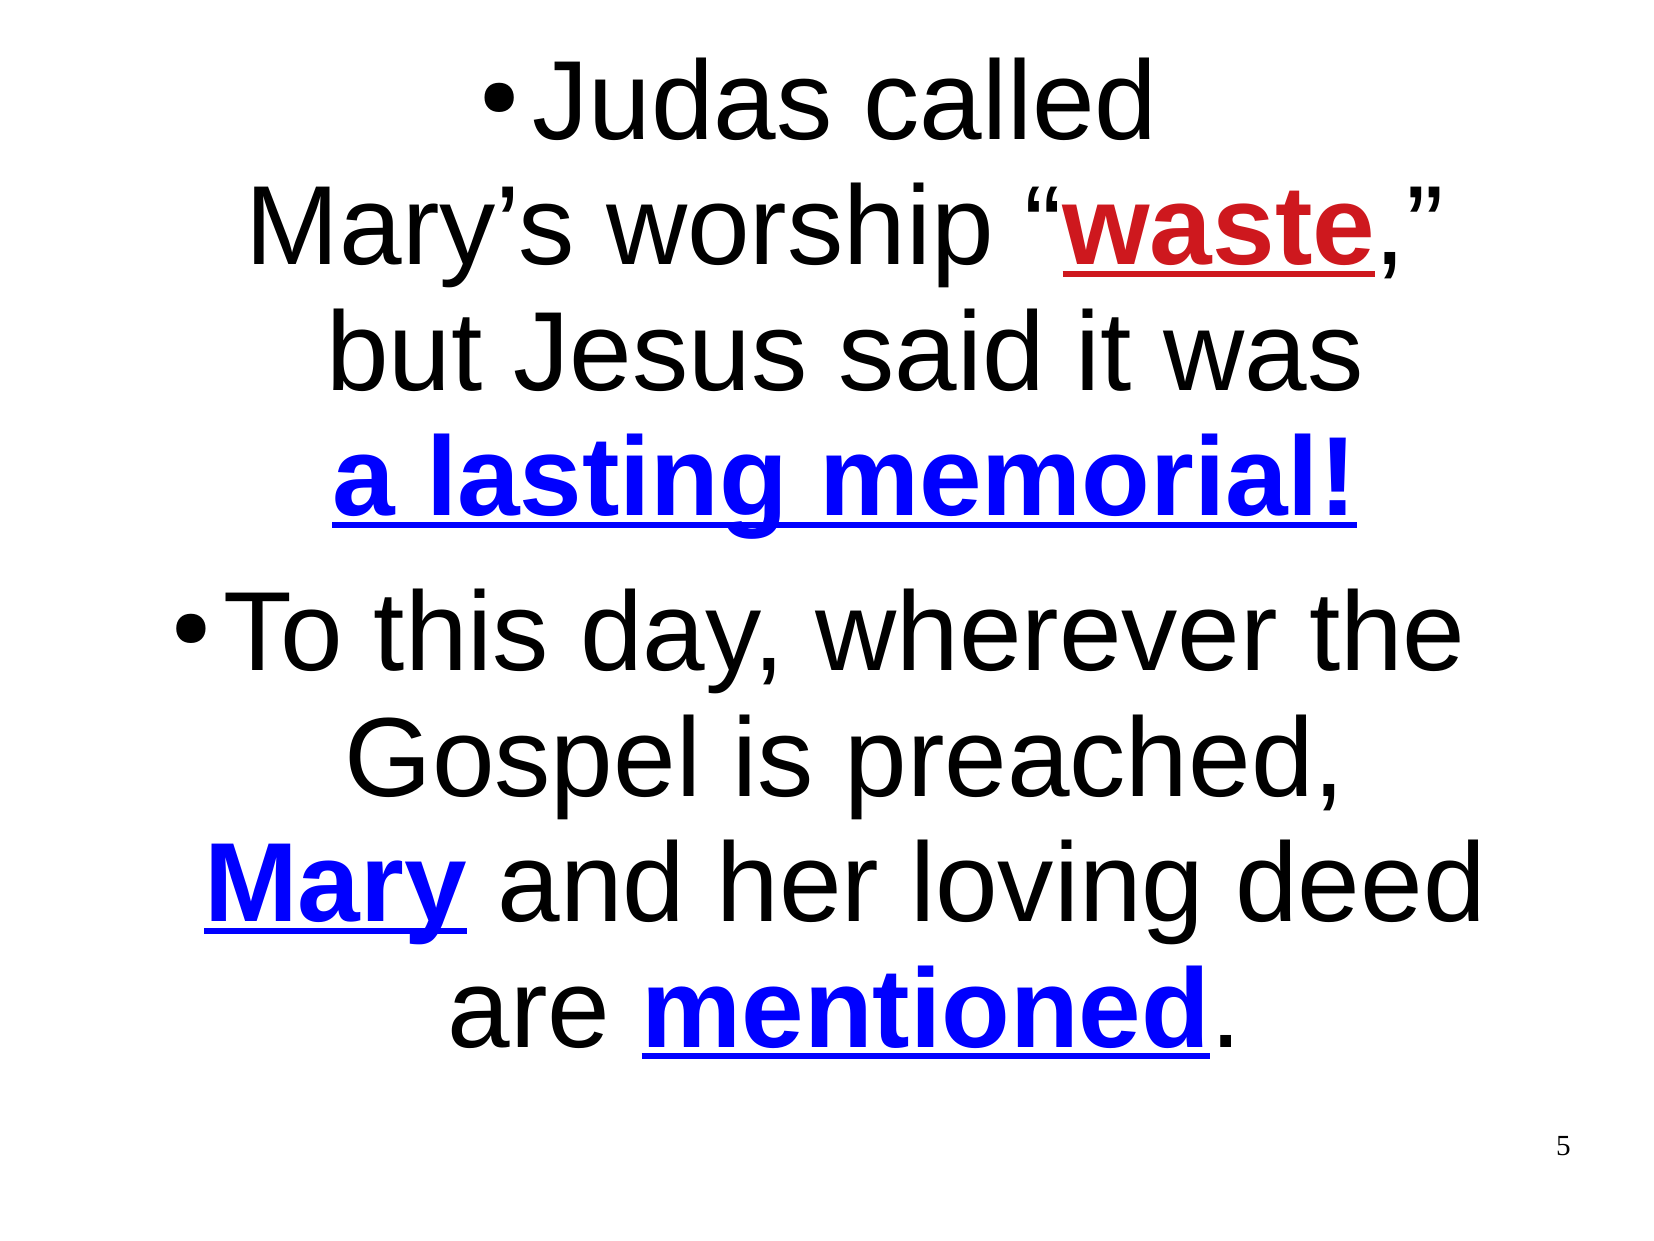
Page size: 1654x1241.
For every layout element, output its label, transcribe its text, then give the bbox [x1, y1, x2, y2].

list Judas called Mary’s worship “waste,” but Jesus said it was a lasting memorial! To this day, wherever the Gospel is preached, Mary and her loving deed are mentioned. [37, 37, 1613, 1201]
